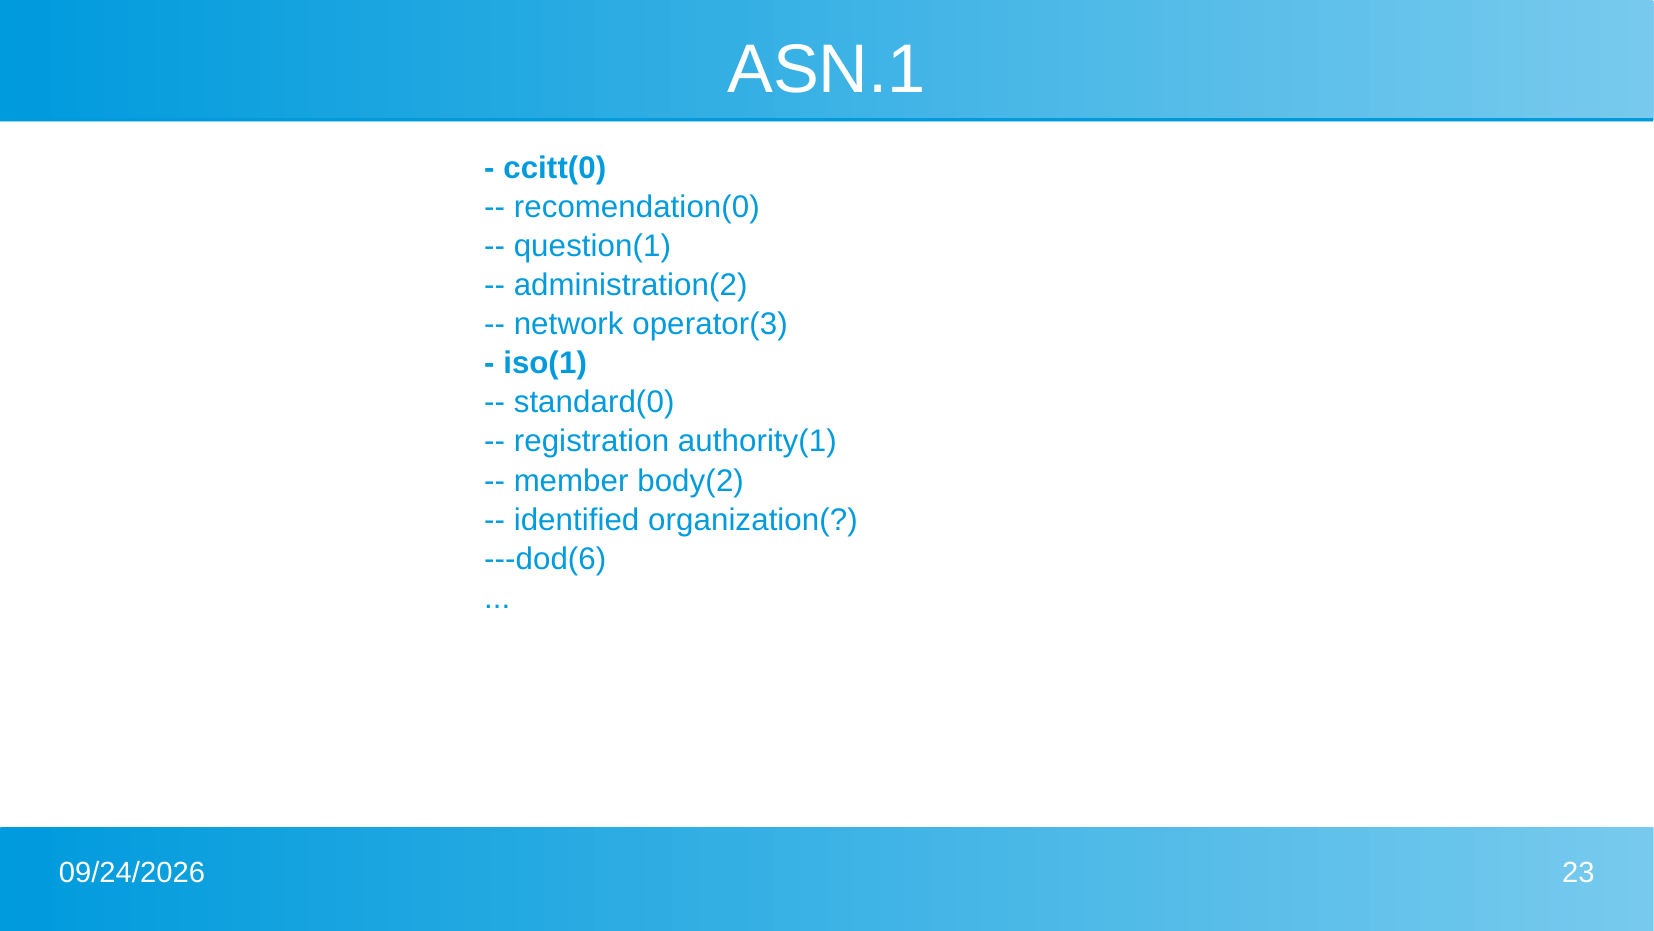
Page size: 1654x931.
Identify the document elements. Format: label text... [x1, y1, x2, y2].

list - ccitt(0) -- recomendation(0) -- question(1) -- administration(2) -- network operator(3) - iso(1) -- standard(0) -- registration authority(1) -- member body(2) -- identified organization(?) ---dod(6) ... [59, 150, 1595, 863]
title ASN.1 [59, 29, 1595, 108]
